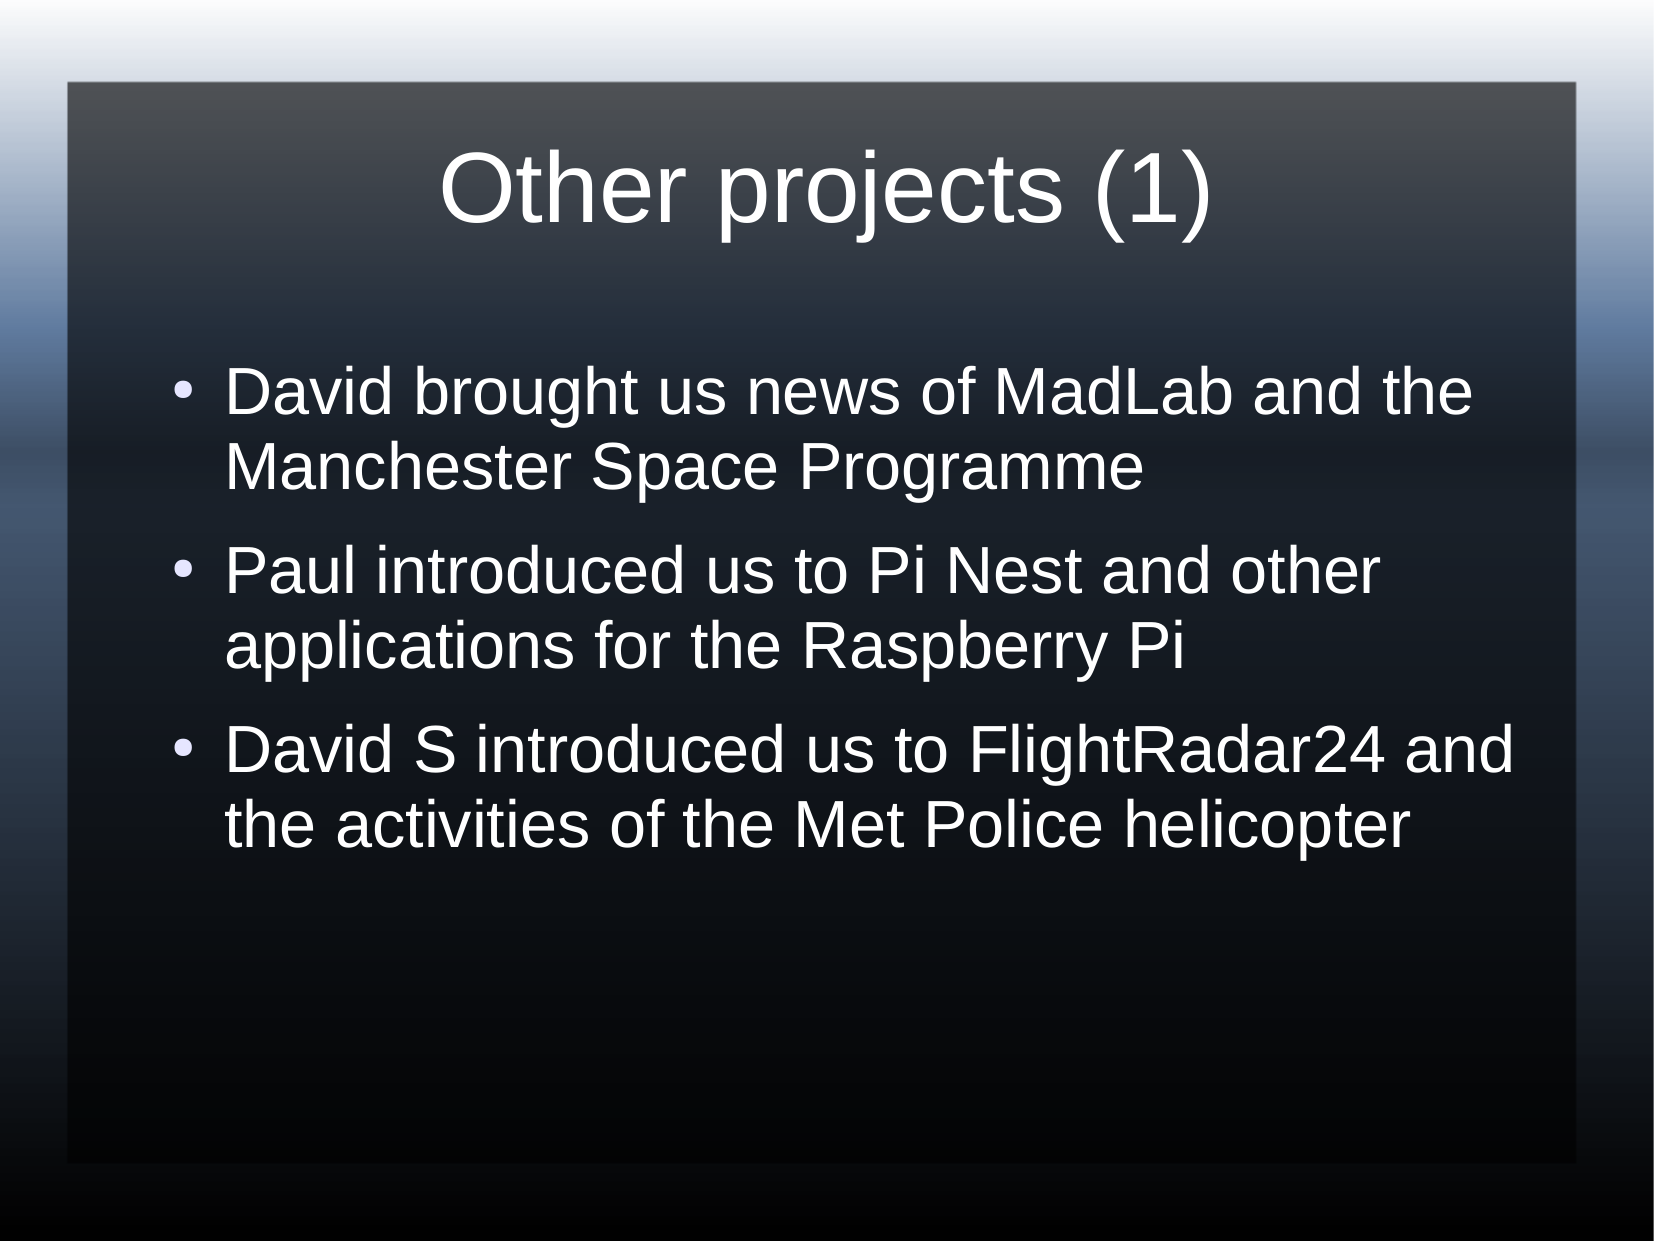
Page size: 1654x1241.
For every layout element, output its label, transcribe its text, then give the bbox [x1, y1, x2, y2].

title Other projects (1) [82, 84, 1571, 292]
picture [0, 0, 1654, 1241]
list David brought us news of MadLab and the Manchester Space Programme Paul introduced us to Pi Nest and other applications for the Raspberry Pi David S introduced us to FlightRadar24 and the activities of the Met Police helicopter [82, 354, 1571, 1105]
